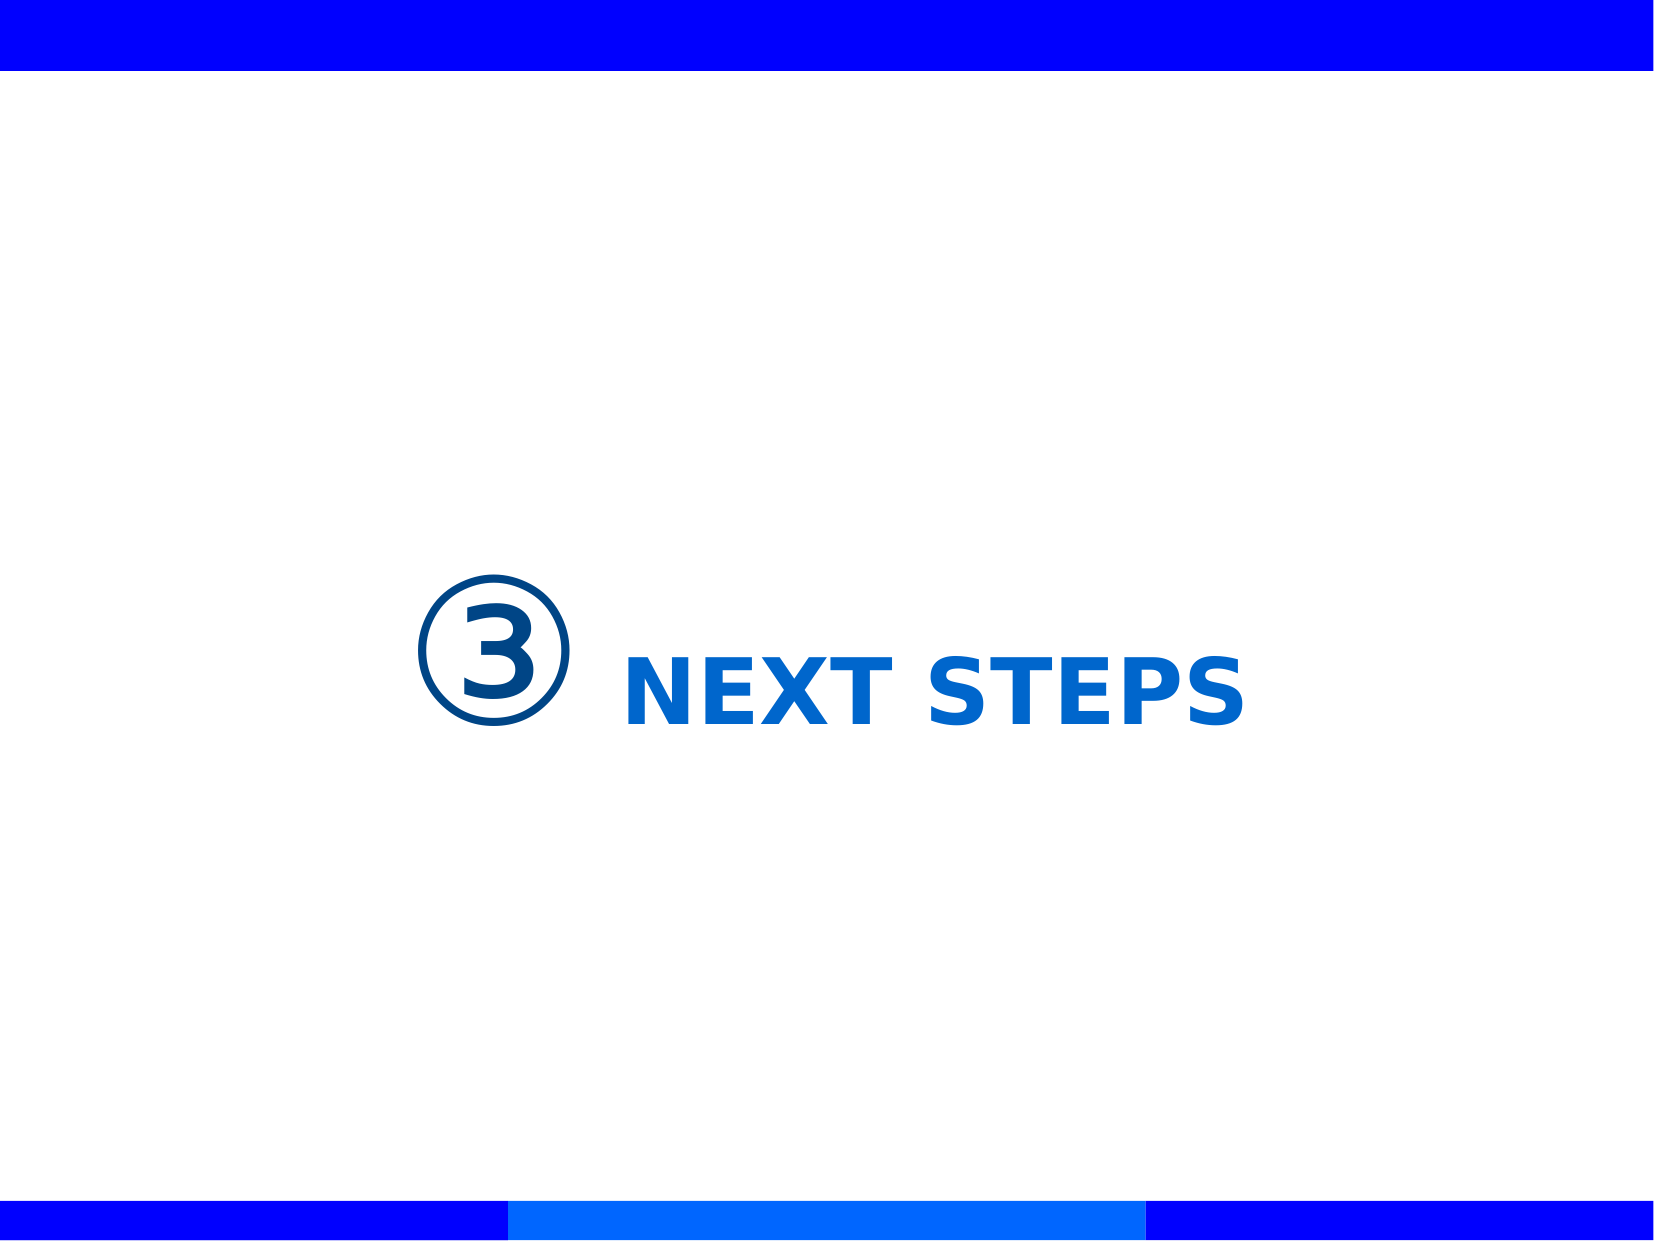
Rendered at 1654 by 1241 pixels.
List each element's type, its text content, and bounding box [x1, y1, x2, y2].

text_box NEXT STEPS [53, 547, 1601, 694]
